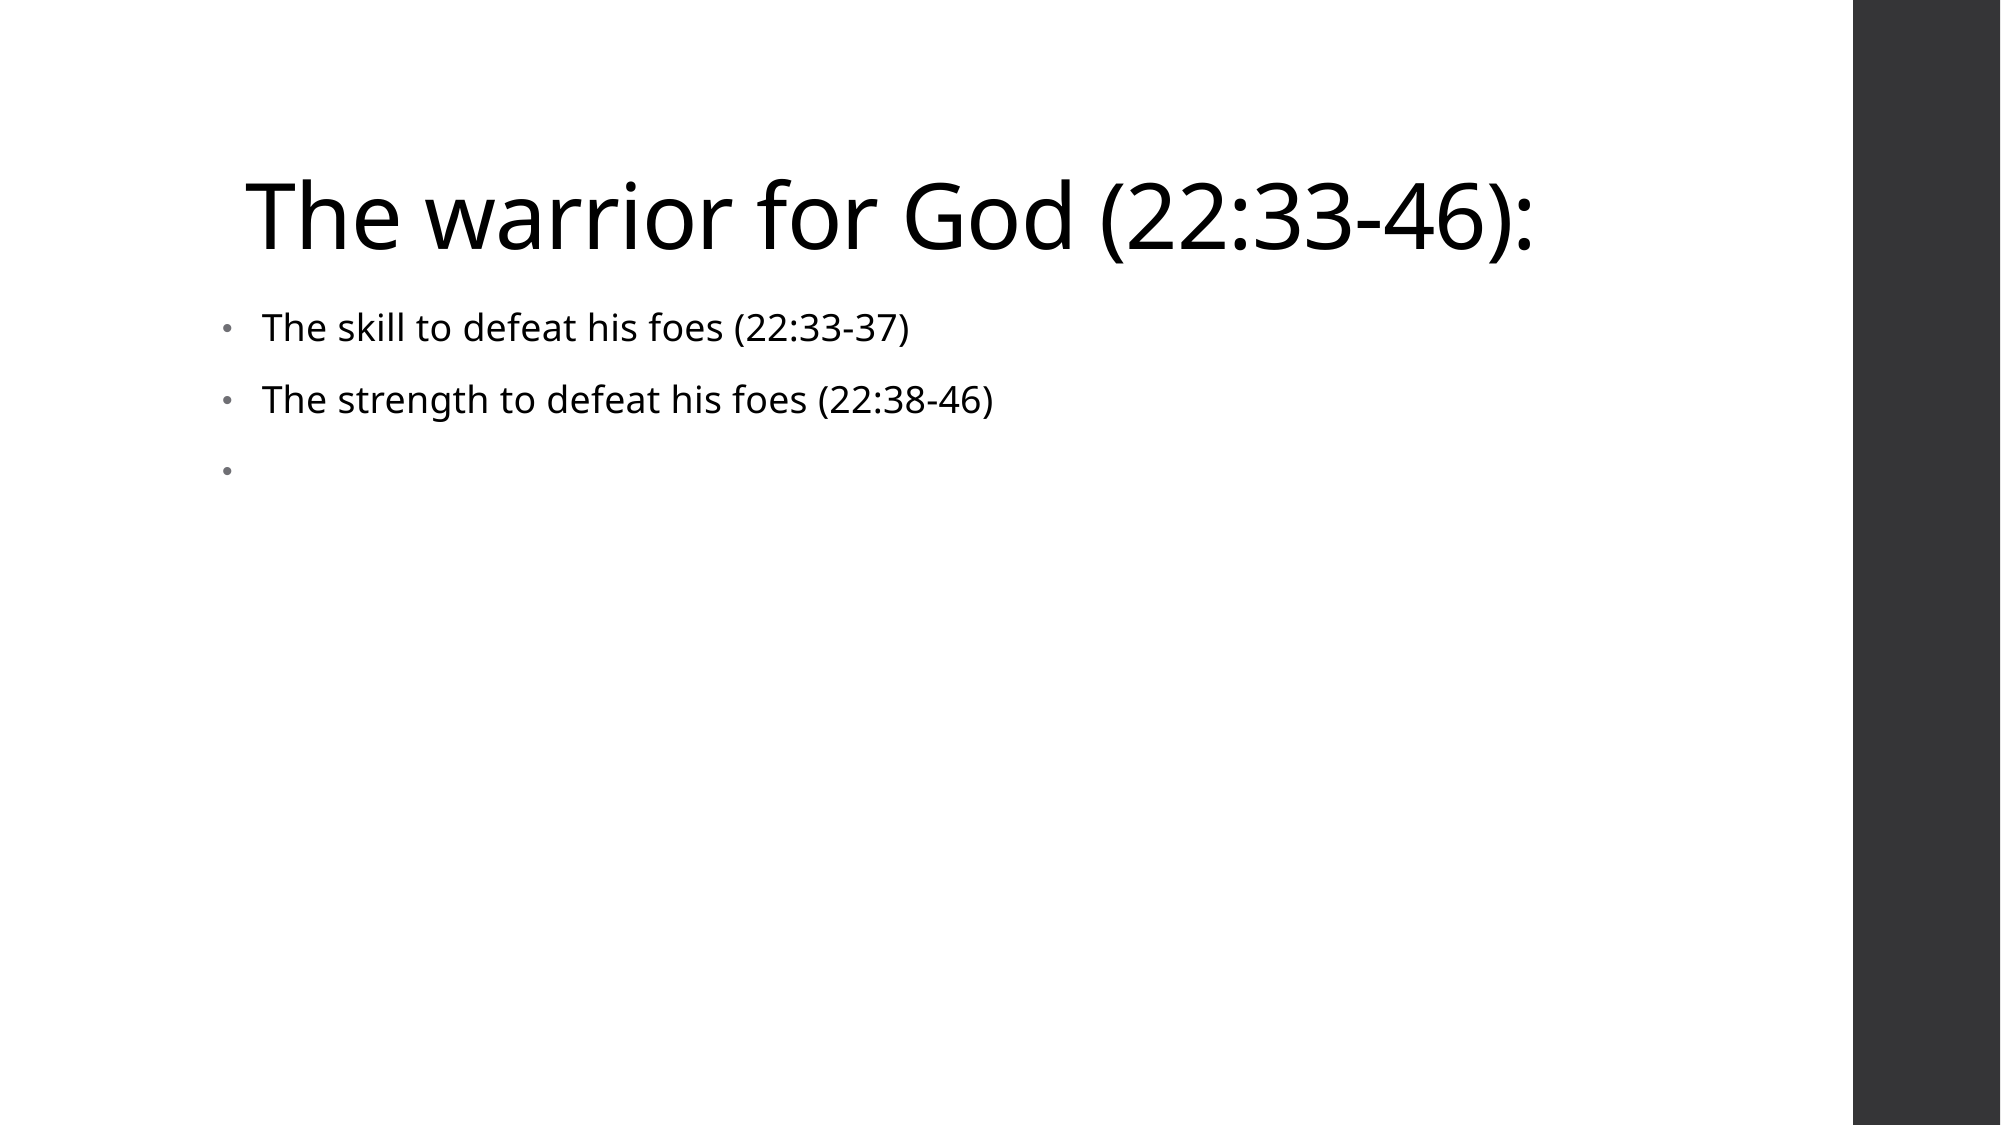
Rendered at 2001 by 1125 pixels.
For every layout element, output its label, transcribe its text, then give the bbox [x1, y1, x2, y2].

title The warrior for God (22:33-46): [206, 60, 1797, 278]
list The skill to defeat his foes (22:33-37) The strength to defeat his foes (22:38-46) [206, 299, 1617, 1014]
